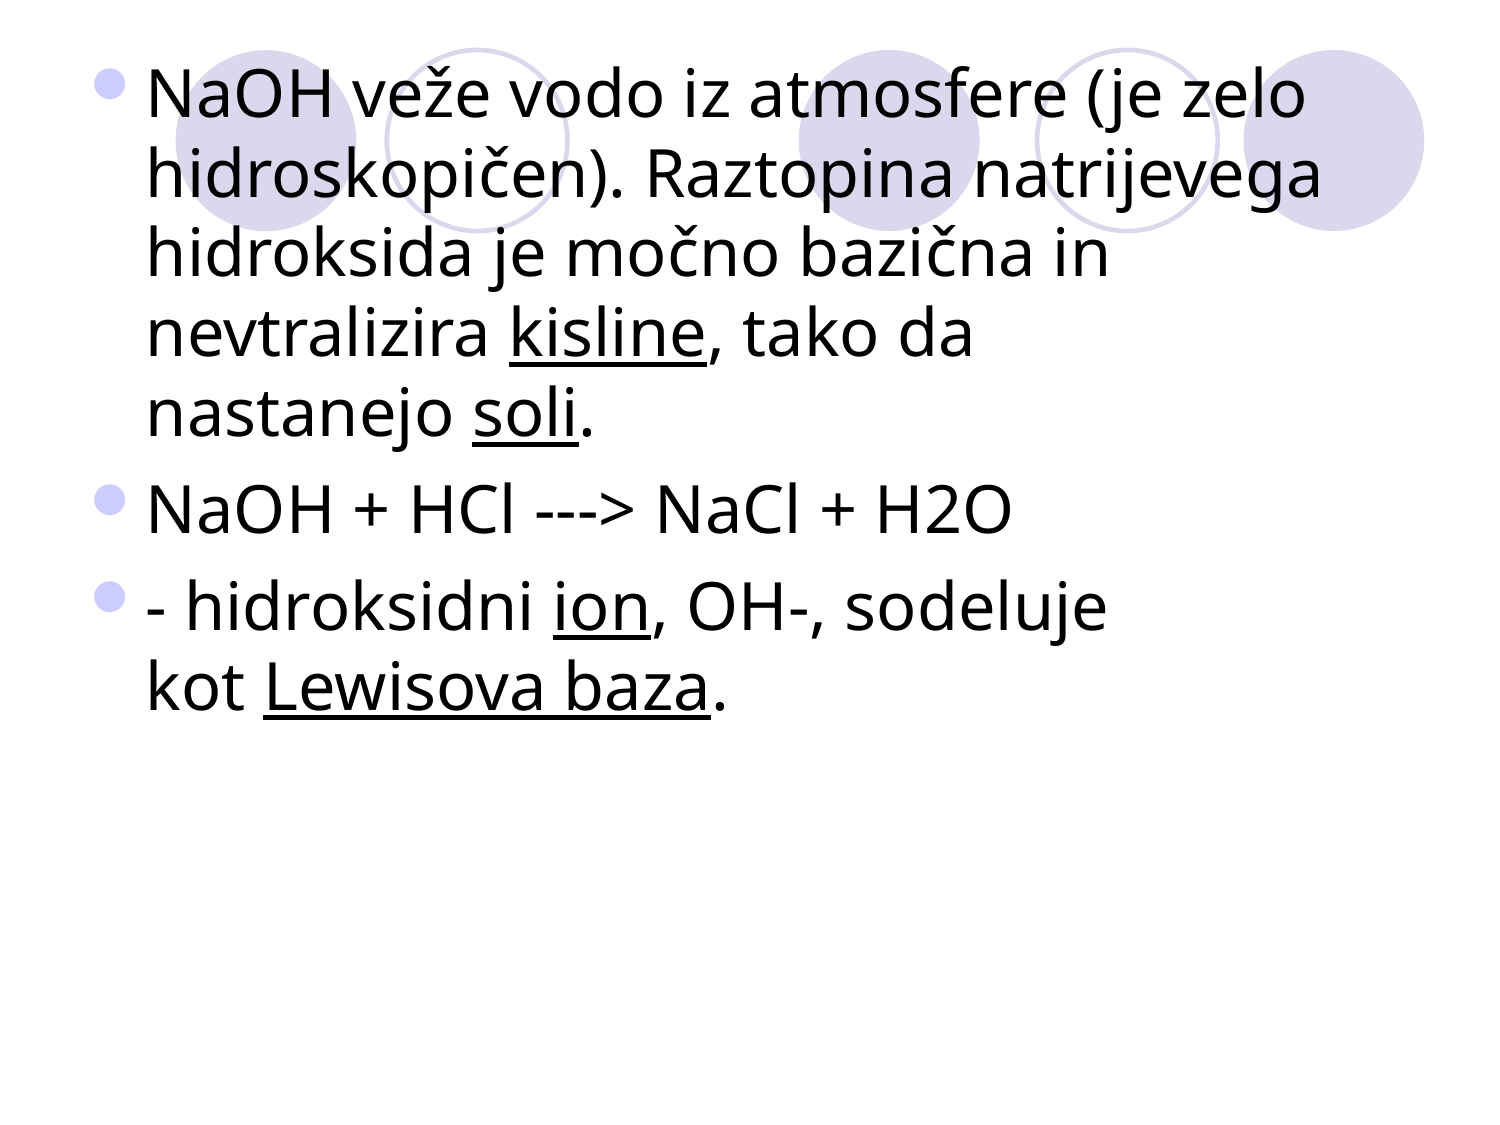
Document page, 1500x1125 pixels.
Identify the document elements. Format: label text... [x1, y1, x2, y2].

list NaOH veže vodo iz atmosfere (je zelo hidroskopičen). Raztopina natrijevega hidroksida je močno bazična in nevtralizira kisline, tako da nastanejo soli. NaOH + HCl ---> NaCl + H2O - hidroksidni ion, OH-, sodeluje kot Lewisova baza. [75, 42, 1425, 1005]
